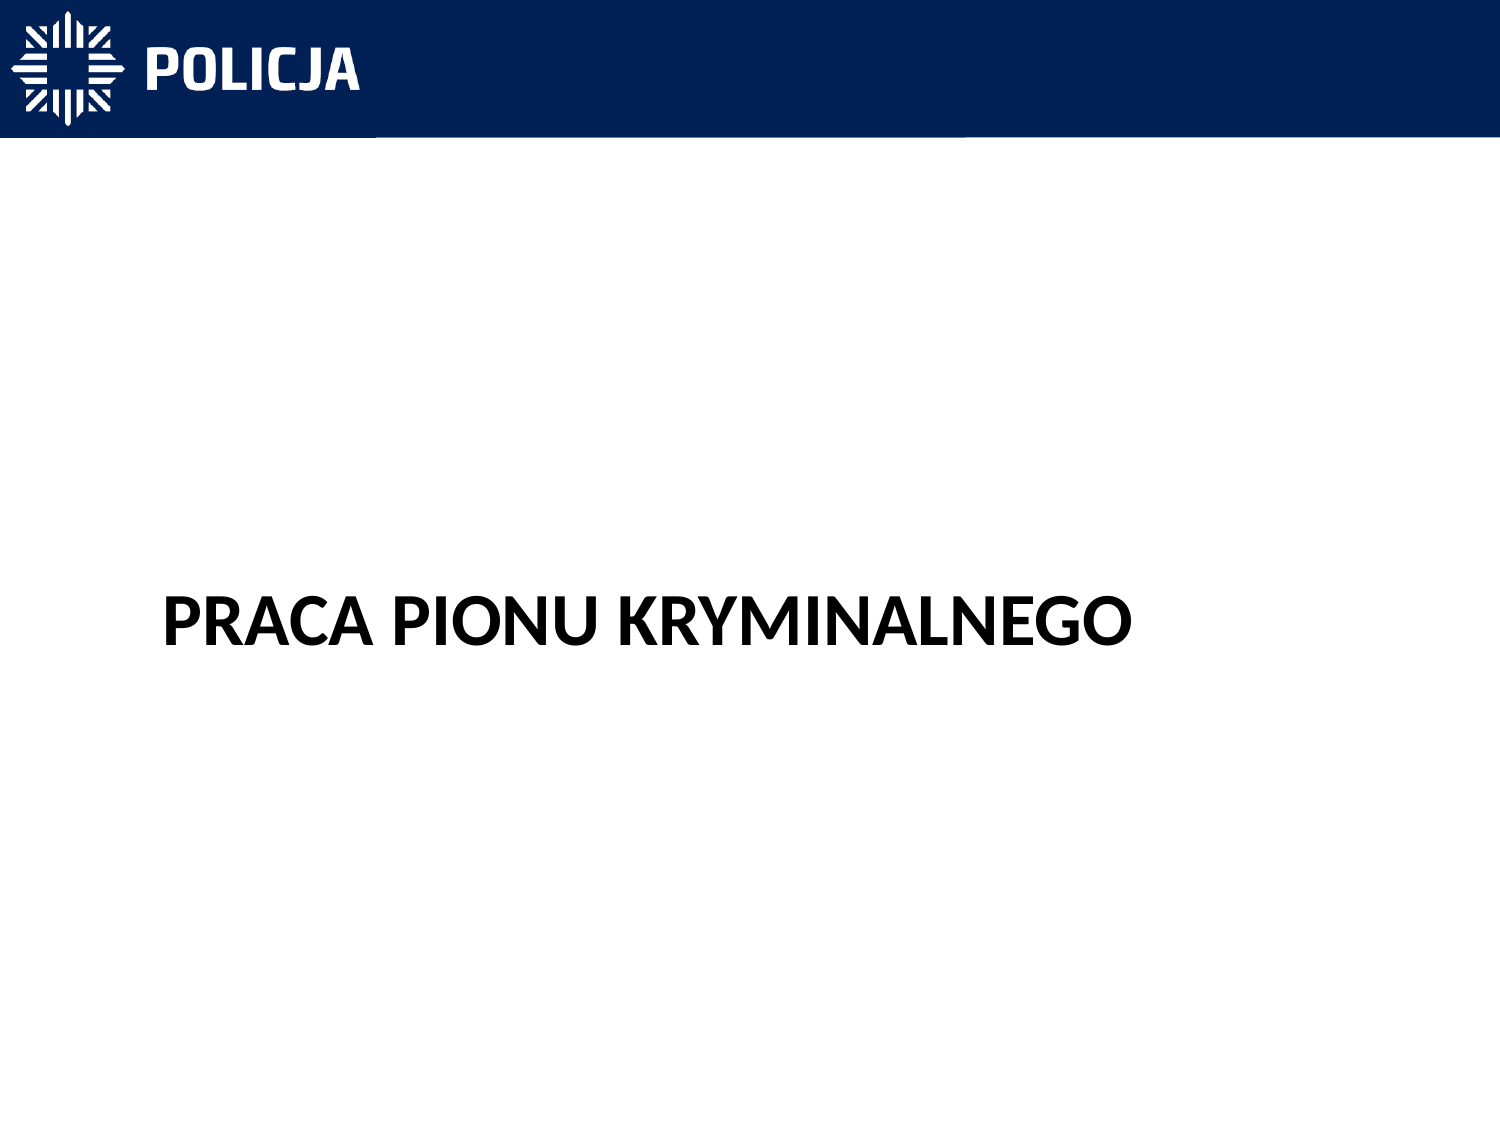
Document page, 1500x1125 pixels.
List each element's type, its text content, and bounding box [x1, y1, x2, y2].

text_box [372, 0, 1500, 138]
picture [0, 0, 372, 138]
text_box PRACA PIONU KRYMINALNEGO [147, 562, 1376, 668]
